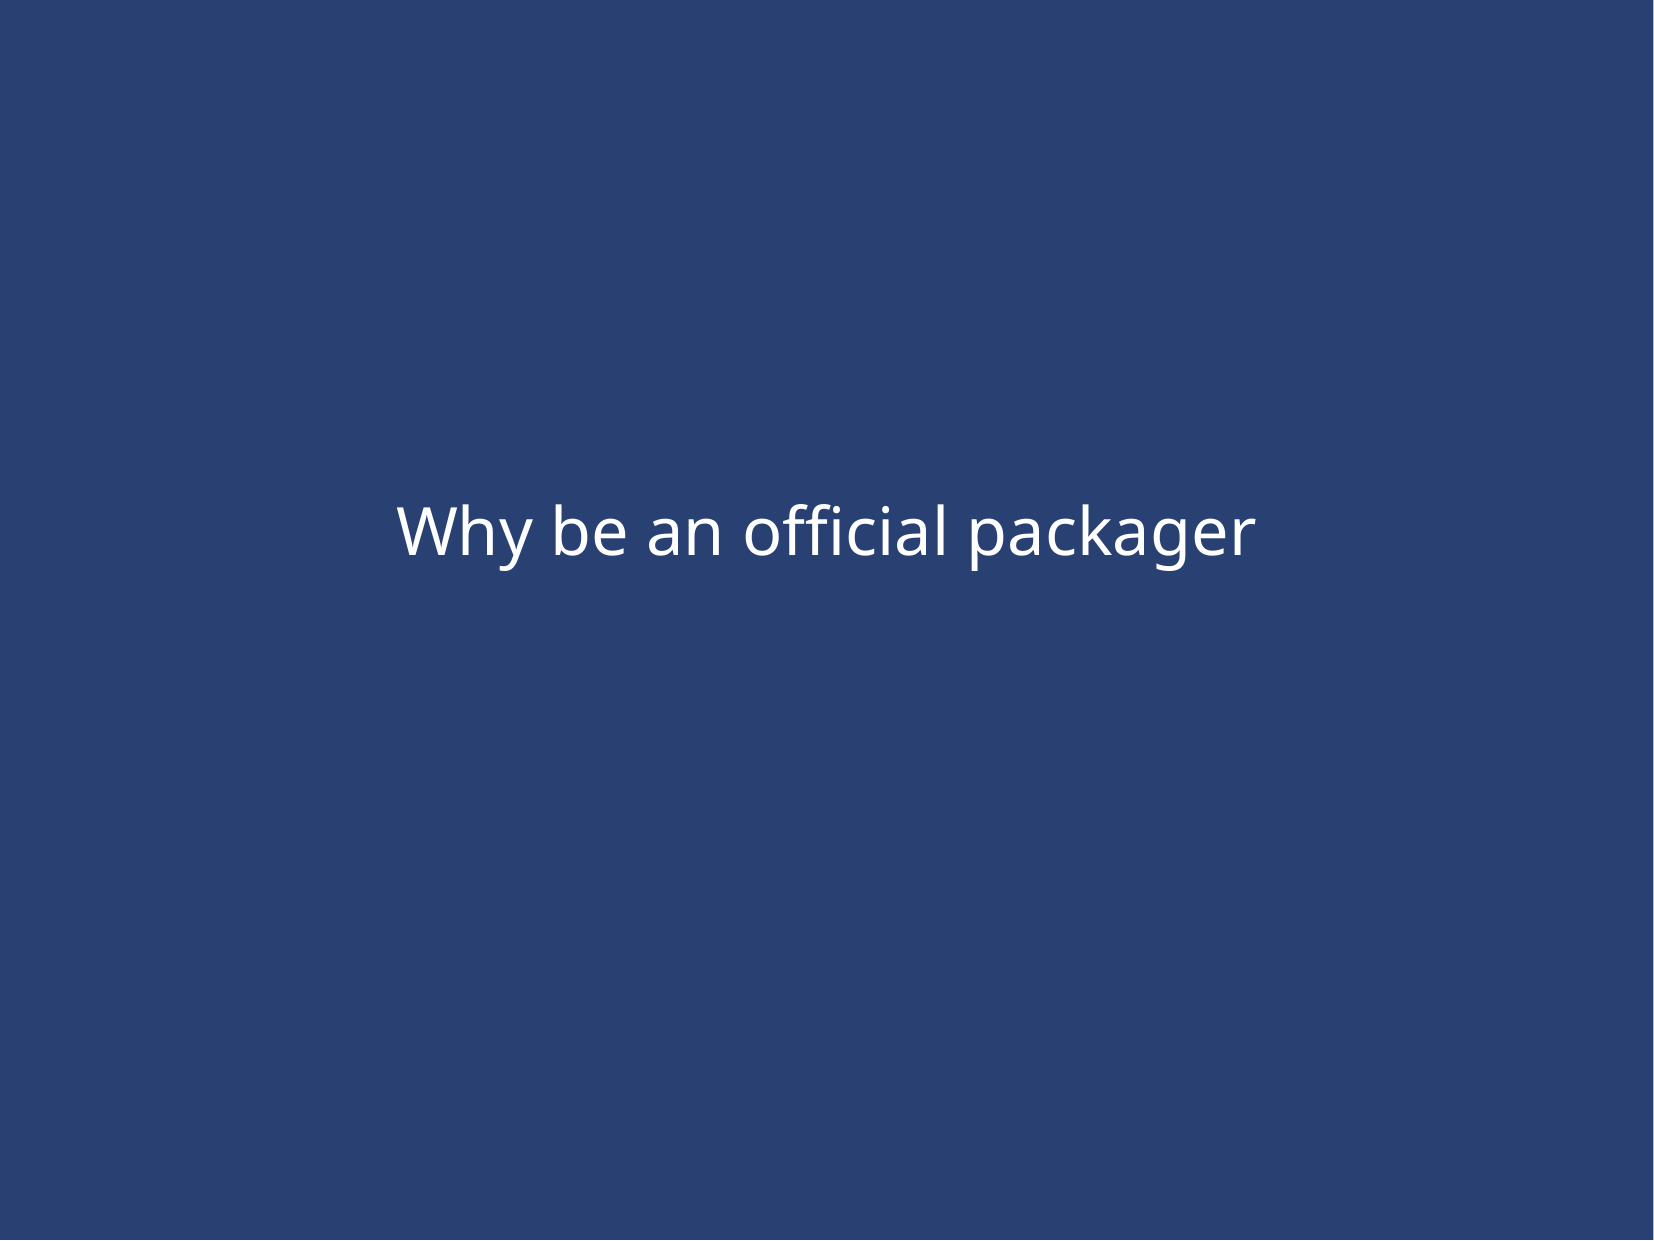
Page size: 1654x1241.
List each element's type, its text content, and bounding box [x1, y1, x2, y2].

subtitle Why be an official packager [82, 49, 1571, 1109]
